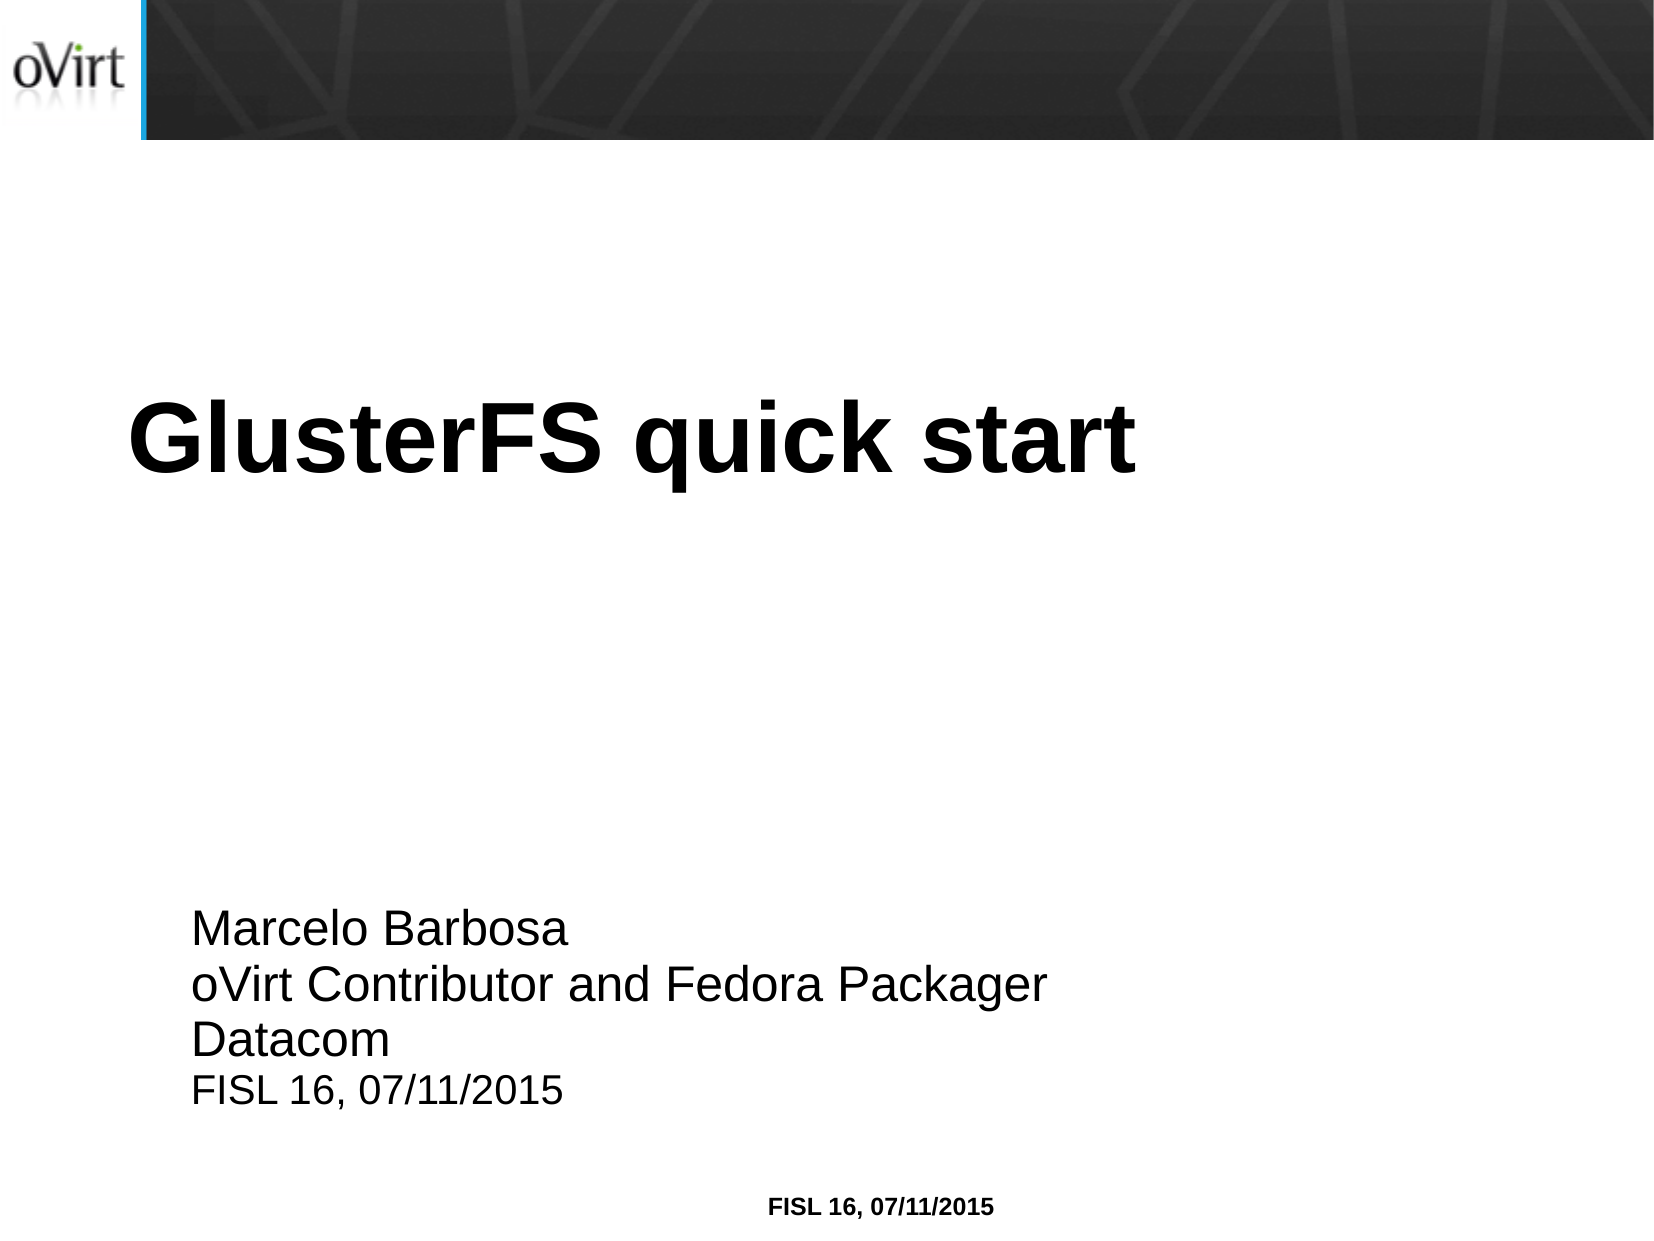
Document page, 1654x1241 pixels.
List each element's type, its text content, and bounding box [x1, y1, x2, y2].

text_box GlusterFS quick start [112, 374, 1549, 613]
text_box Marcelo Barbosa oVirt Contributor and Fedora Packager Datacom FISL 16, 07/11/2015 [176, 669, 1549, 1122]
picture [0, 0, 1654, 140]
